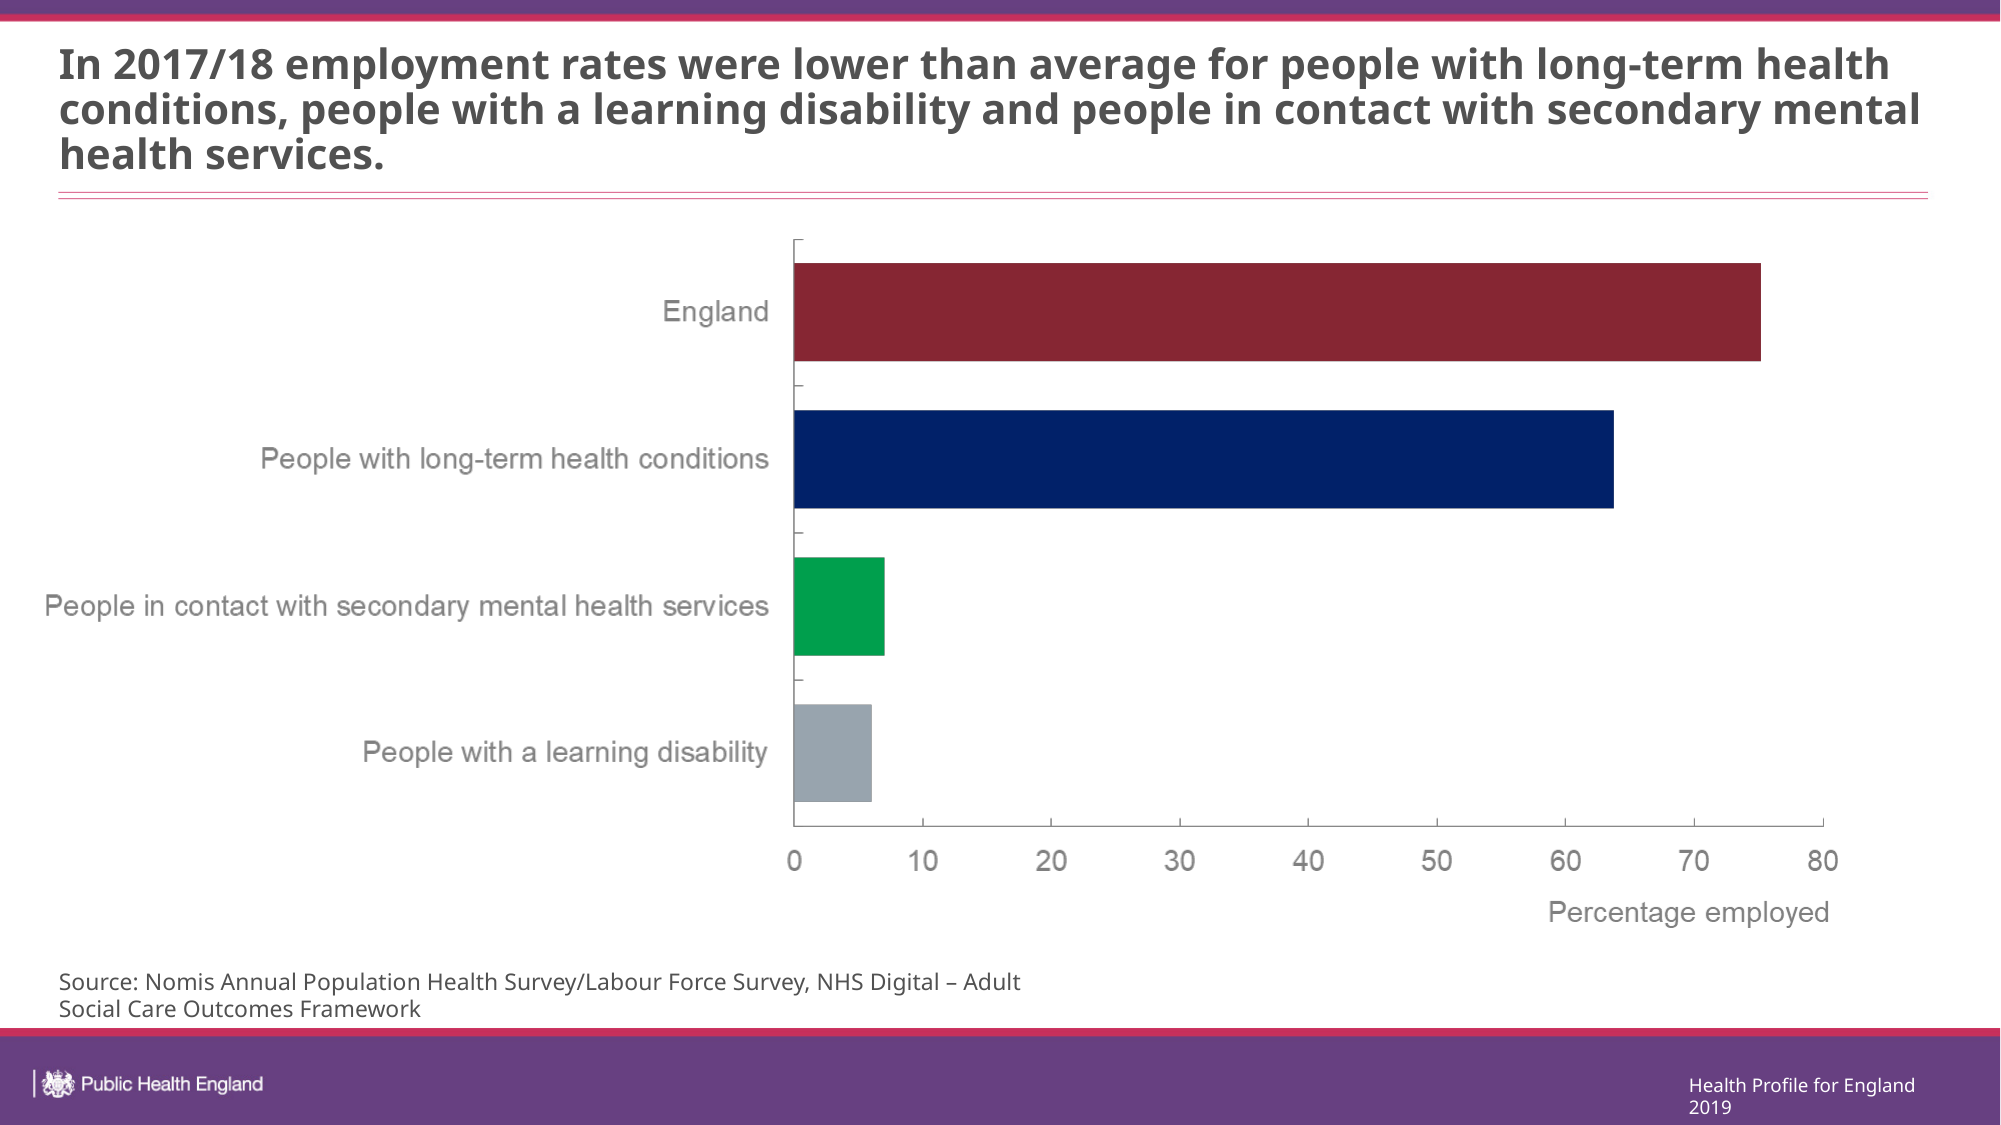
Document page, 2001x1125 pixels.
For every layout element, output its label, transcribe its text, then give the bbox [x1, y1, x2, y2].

title In 2017/18 employment rates were lower than average for people with long-term health conditions, people with a learning disability and people in contact with secondary mental health services. [43, 2, 2000, 220]
text_box Health Profile for England 2019 [1673, 1065, 1978, 1105]
text_box Source: Nomis Annual Population Health Survey/Labour Force Survey, NHS Digital – Adult Social Care Outcomes Framework [43, 959, 1069, 1031]
picture [0, 188, 1852, 937]
